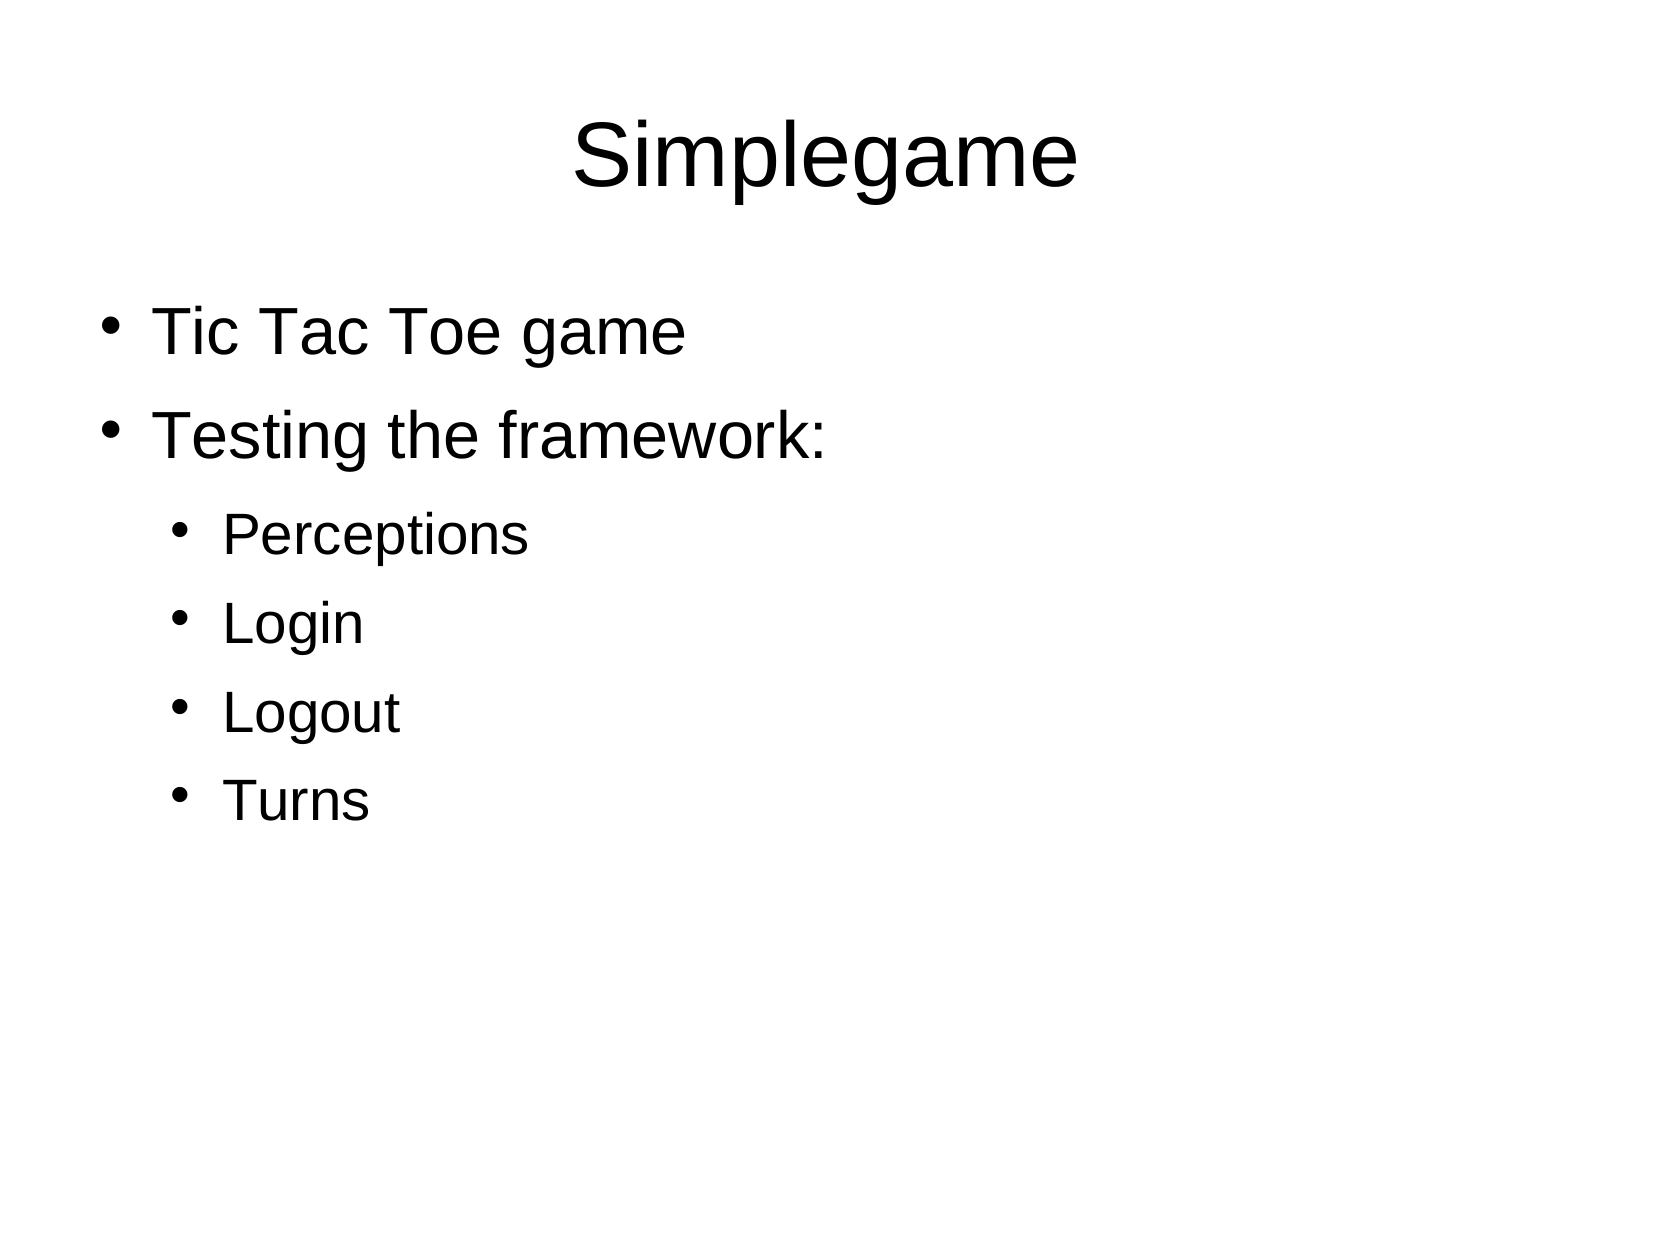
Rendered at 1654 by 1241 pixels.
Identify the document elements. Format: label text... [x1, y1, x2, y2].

title Simplegame [82, 49, 1571, 257]
list Tic Tac Toe game Testing the framework: Perceptions Login Logout Turns [82, 290, 1571, 1109]
